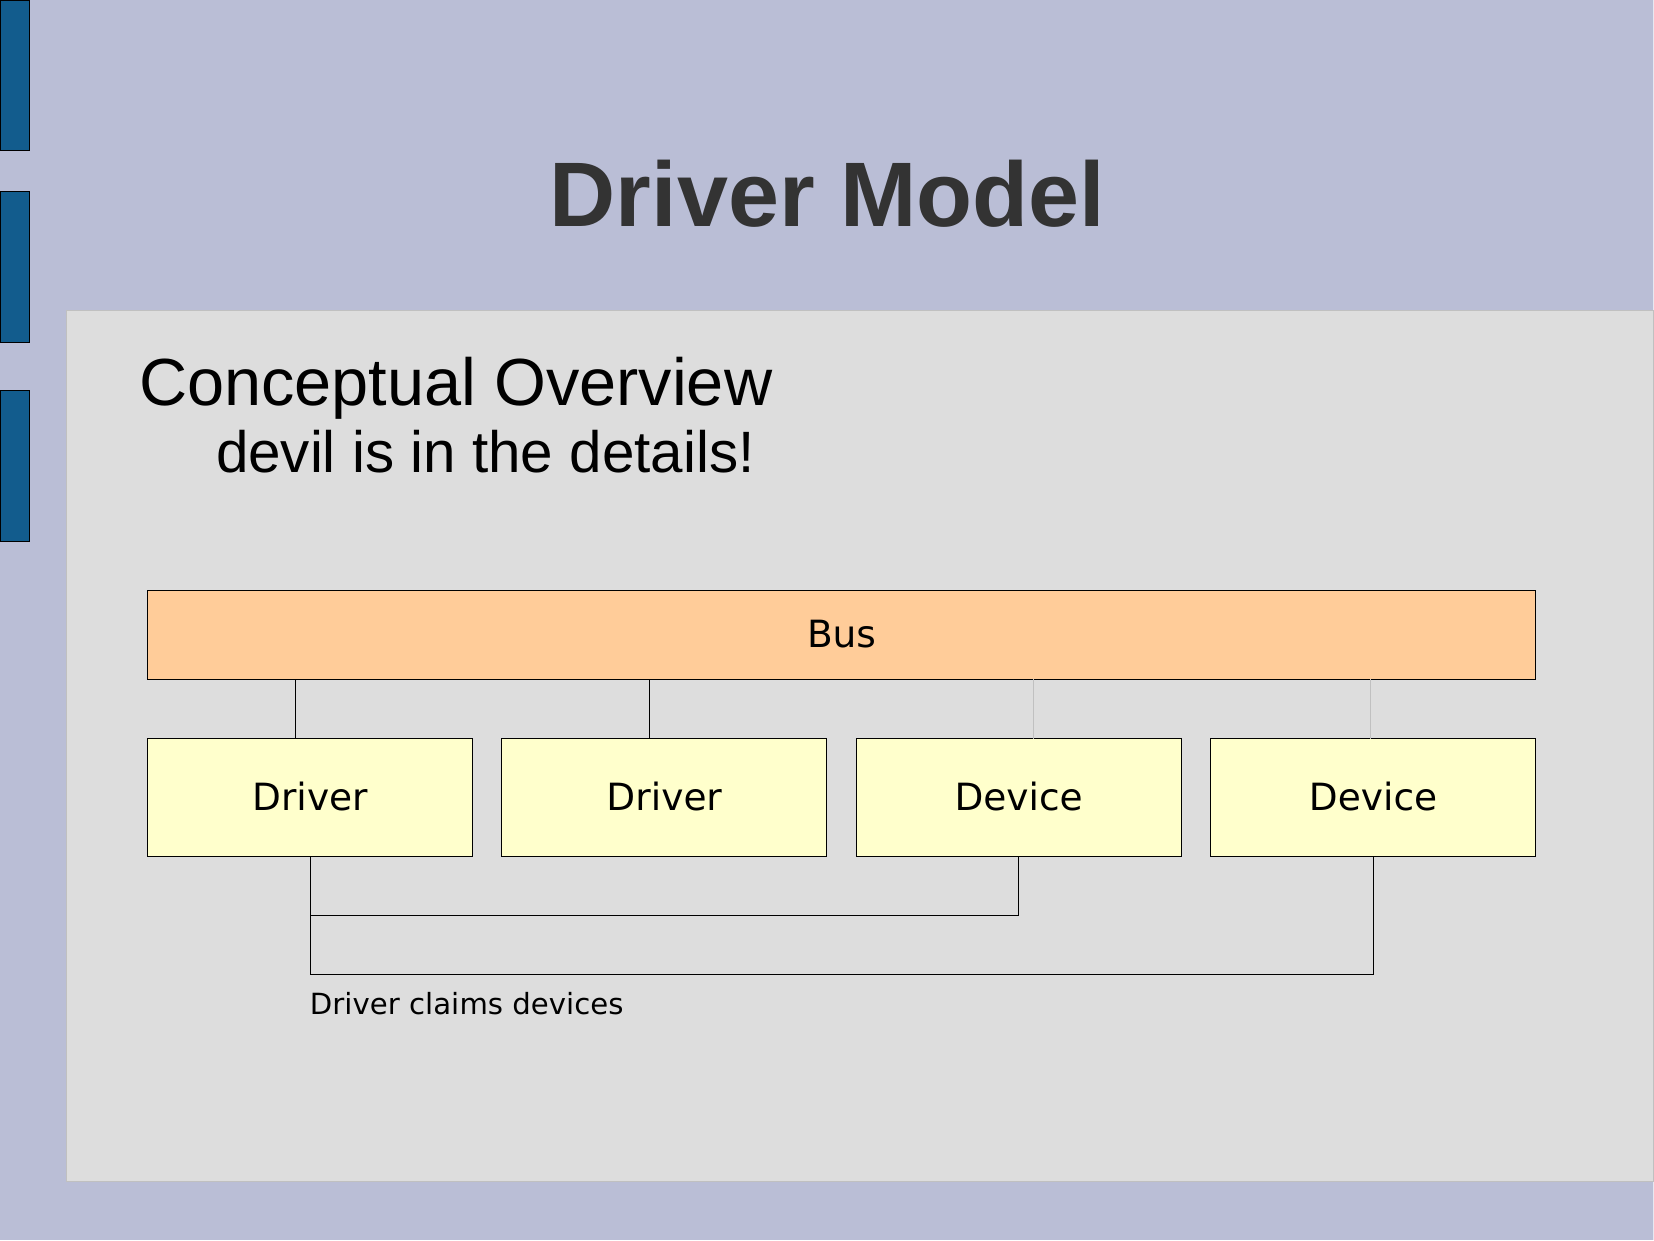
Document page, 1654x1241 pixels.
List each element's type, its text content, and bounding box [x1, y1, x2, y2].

list Conceptual Overview devil is in the details! [121, 344, 1534, 1112]
title Driver Model [121, 91, 1534, 299]
text_box Driver claims devices [295, 980, 768, 1030]
